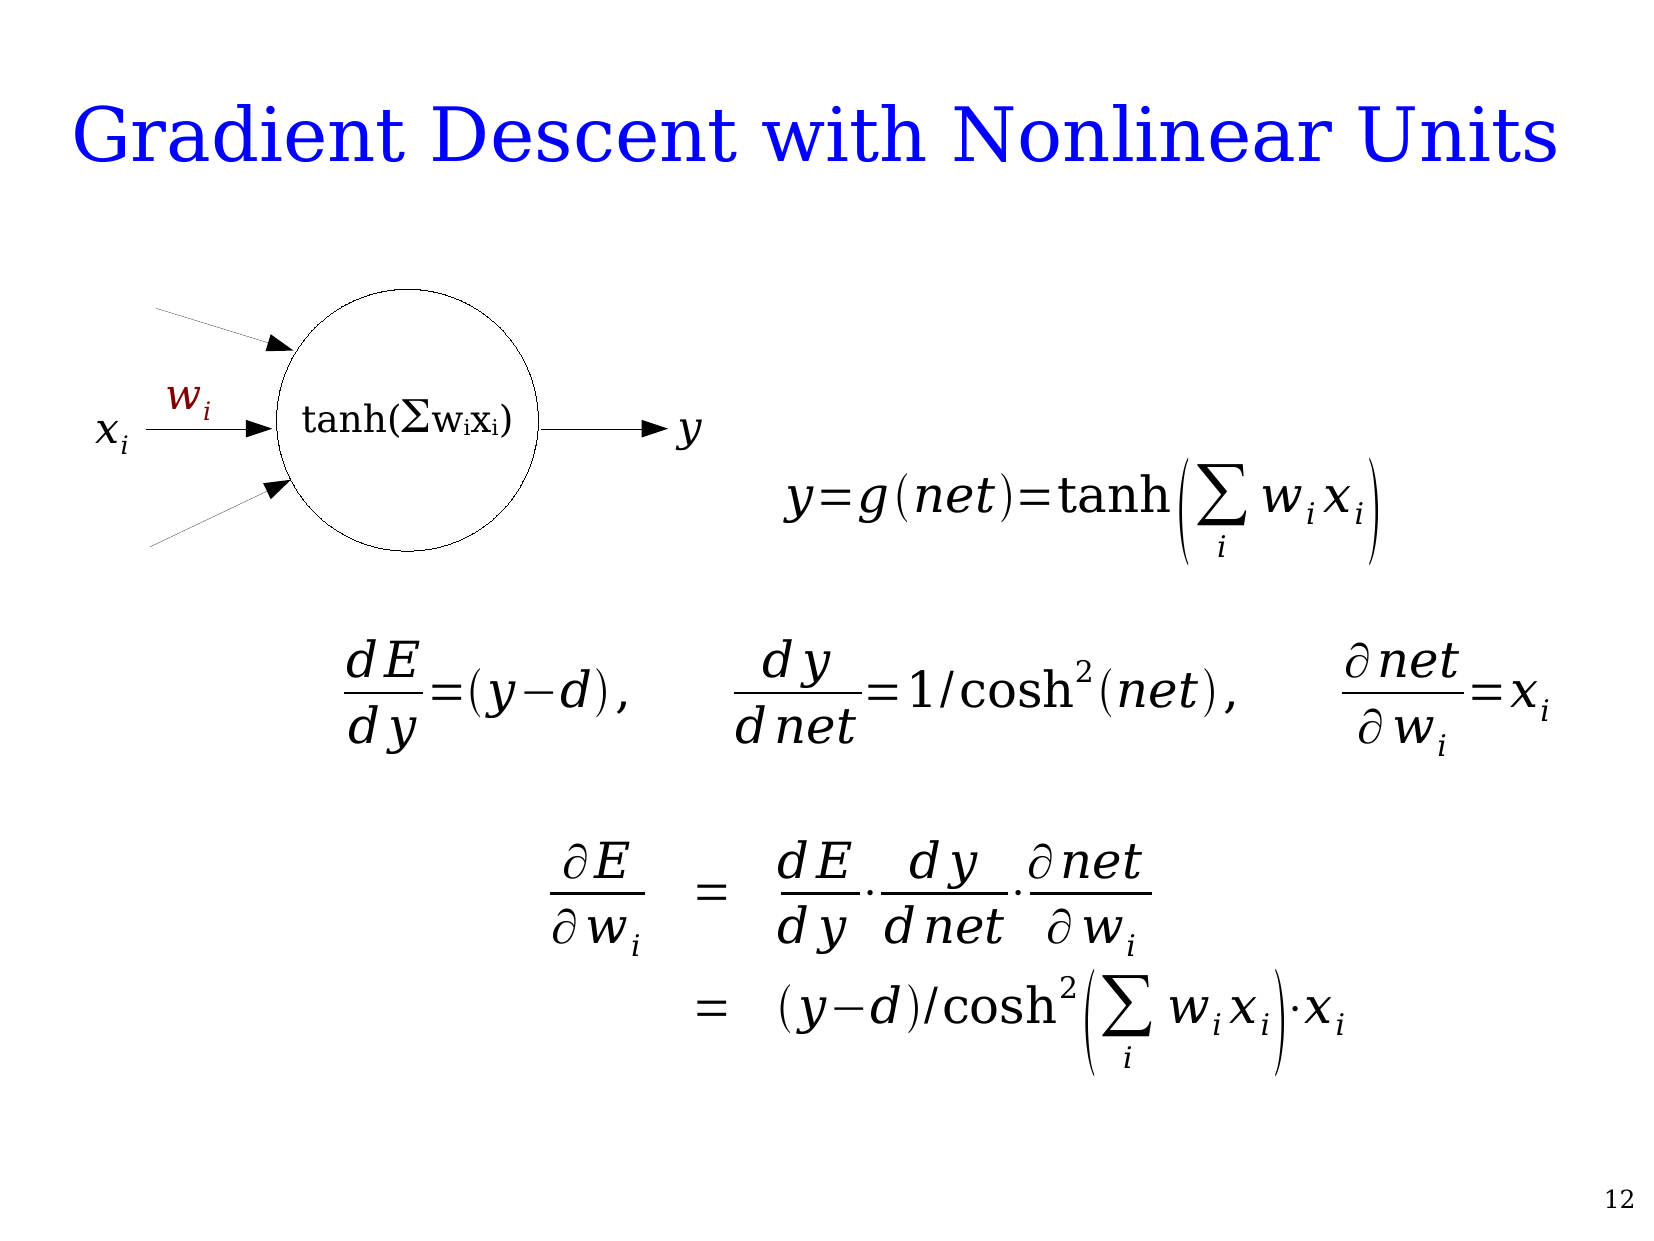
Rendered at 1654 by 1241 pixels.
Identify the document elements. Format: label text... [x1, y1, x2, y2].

chart [669, 402, 709, 451]
chart [87, 403, 136, 461]
chart [335, 456, 1556, 1081]
chart [157, 369, 217, 426]
text_box tanh(Swixi) [276, 289, 539, 552]
title Gradient Descent with Nonlinear Units [54, 32, 1578, 240]
